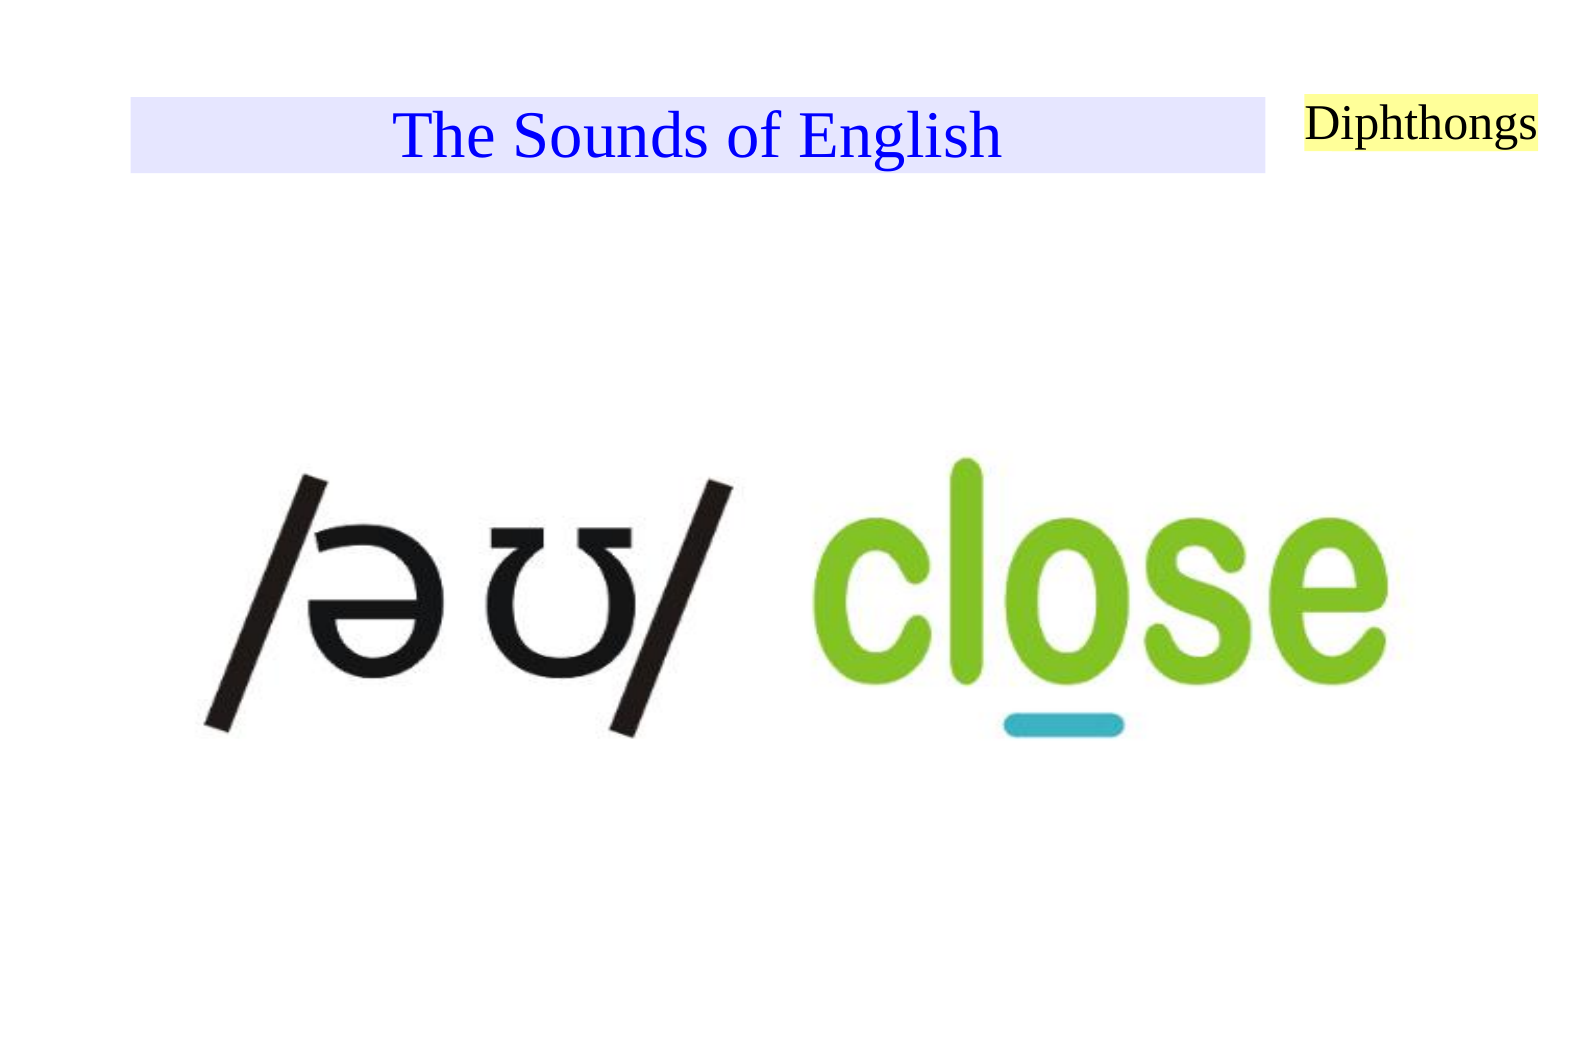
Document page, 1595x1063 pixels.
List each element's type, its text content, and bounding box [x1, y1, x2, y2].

text_box Diphthongs [1304, 94, 1539, 152]
picture [146, 215, 1480, 1001]
text_box The Sounds of English [130, 97, 1266, 174]
